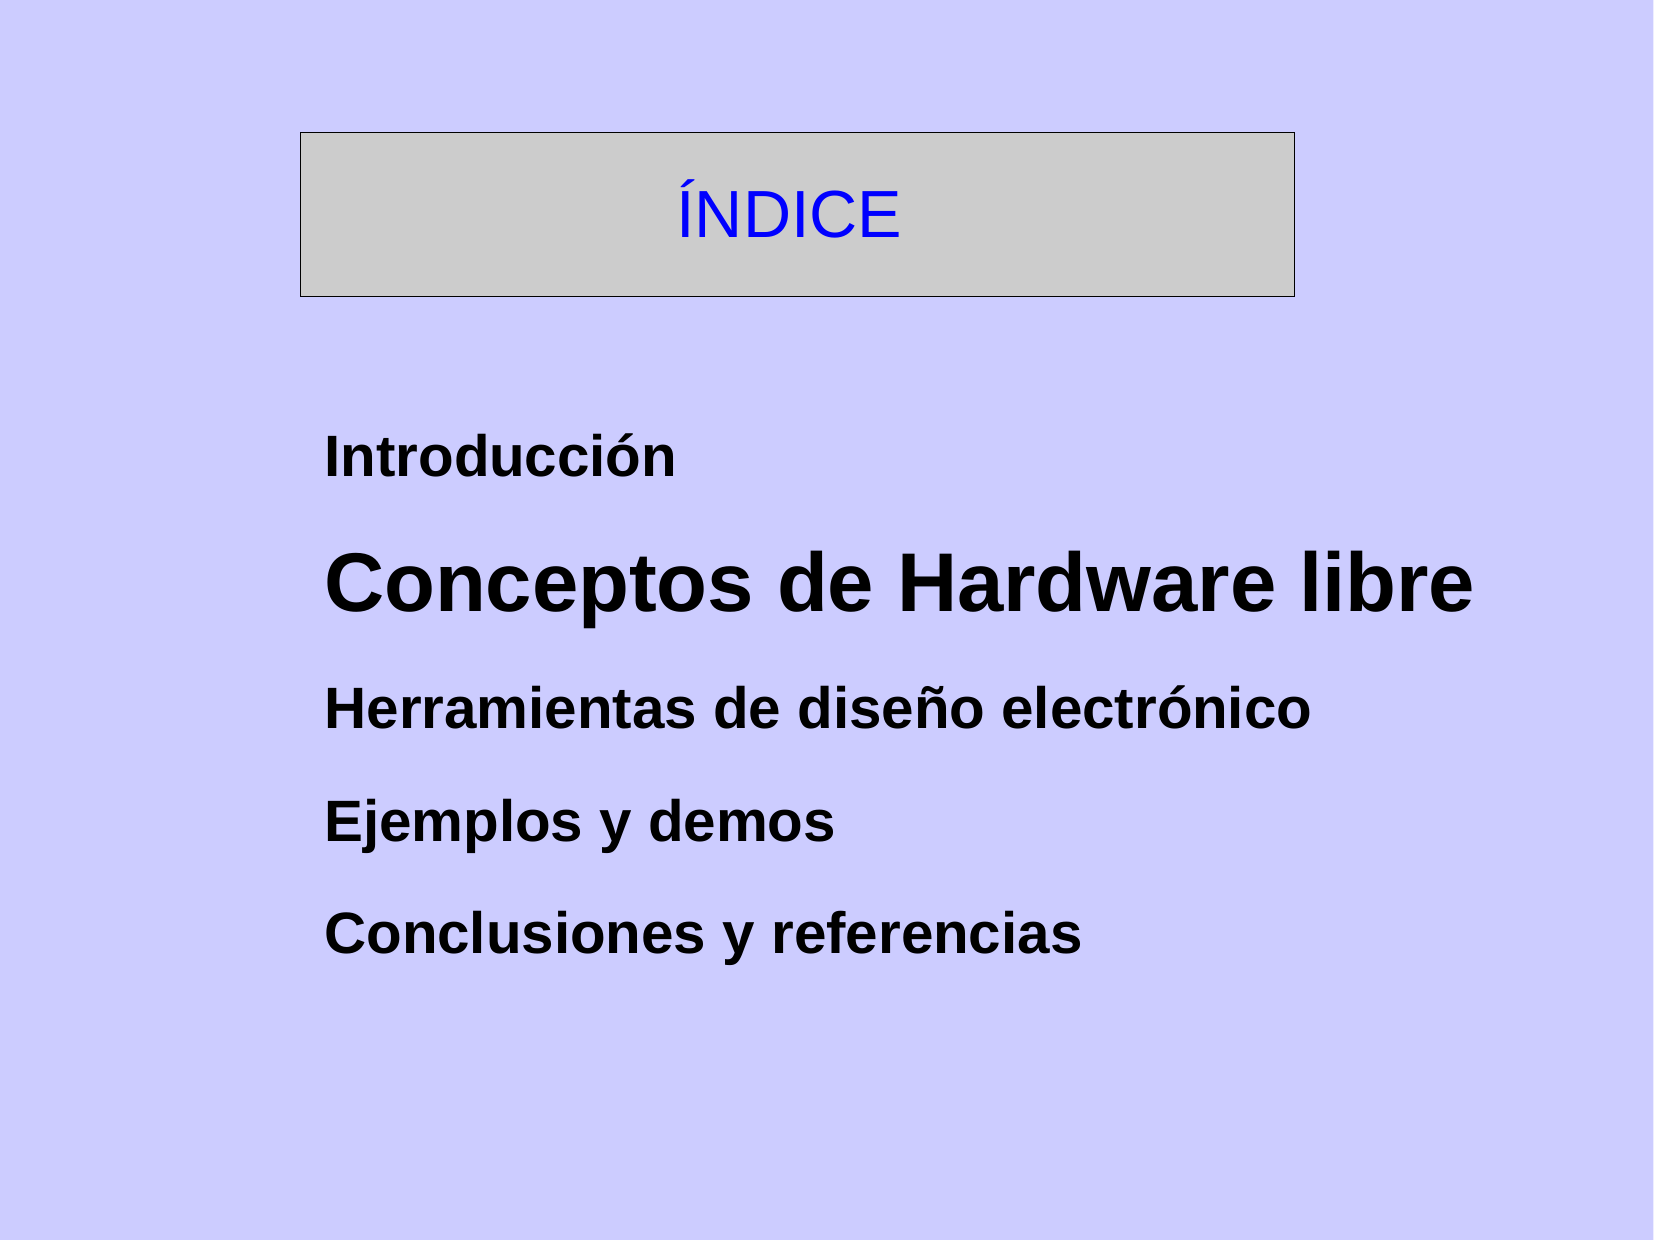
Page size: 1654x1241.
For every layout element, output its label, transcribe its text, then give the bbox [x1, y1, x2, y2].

text_box [300, 132, 1295, 297]
text_box ÍNDICE [676, 177, 905, 253]
text_box Introducción Conceptos de Hardware libre Herramientas de diseño electrónico Ejemplos y demos Conclusiones y referencias [308, 423, 1595, 966]
